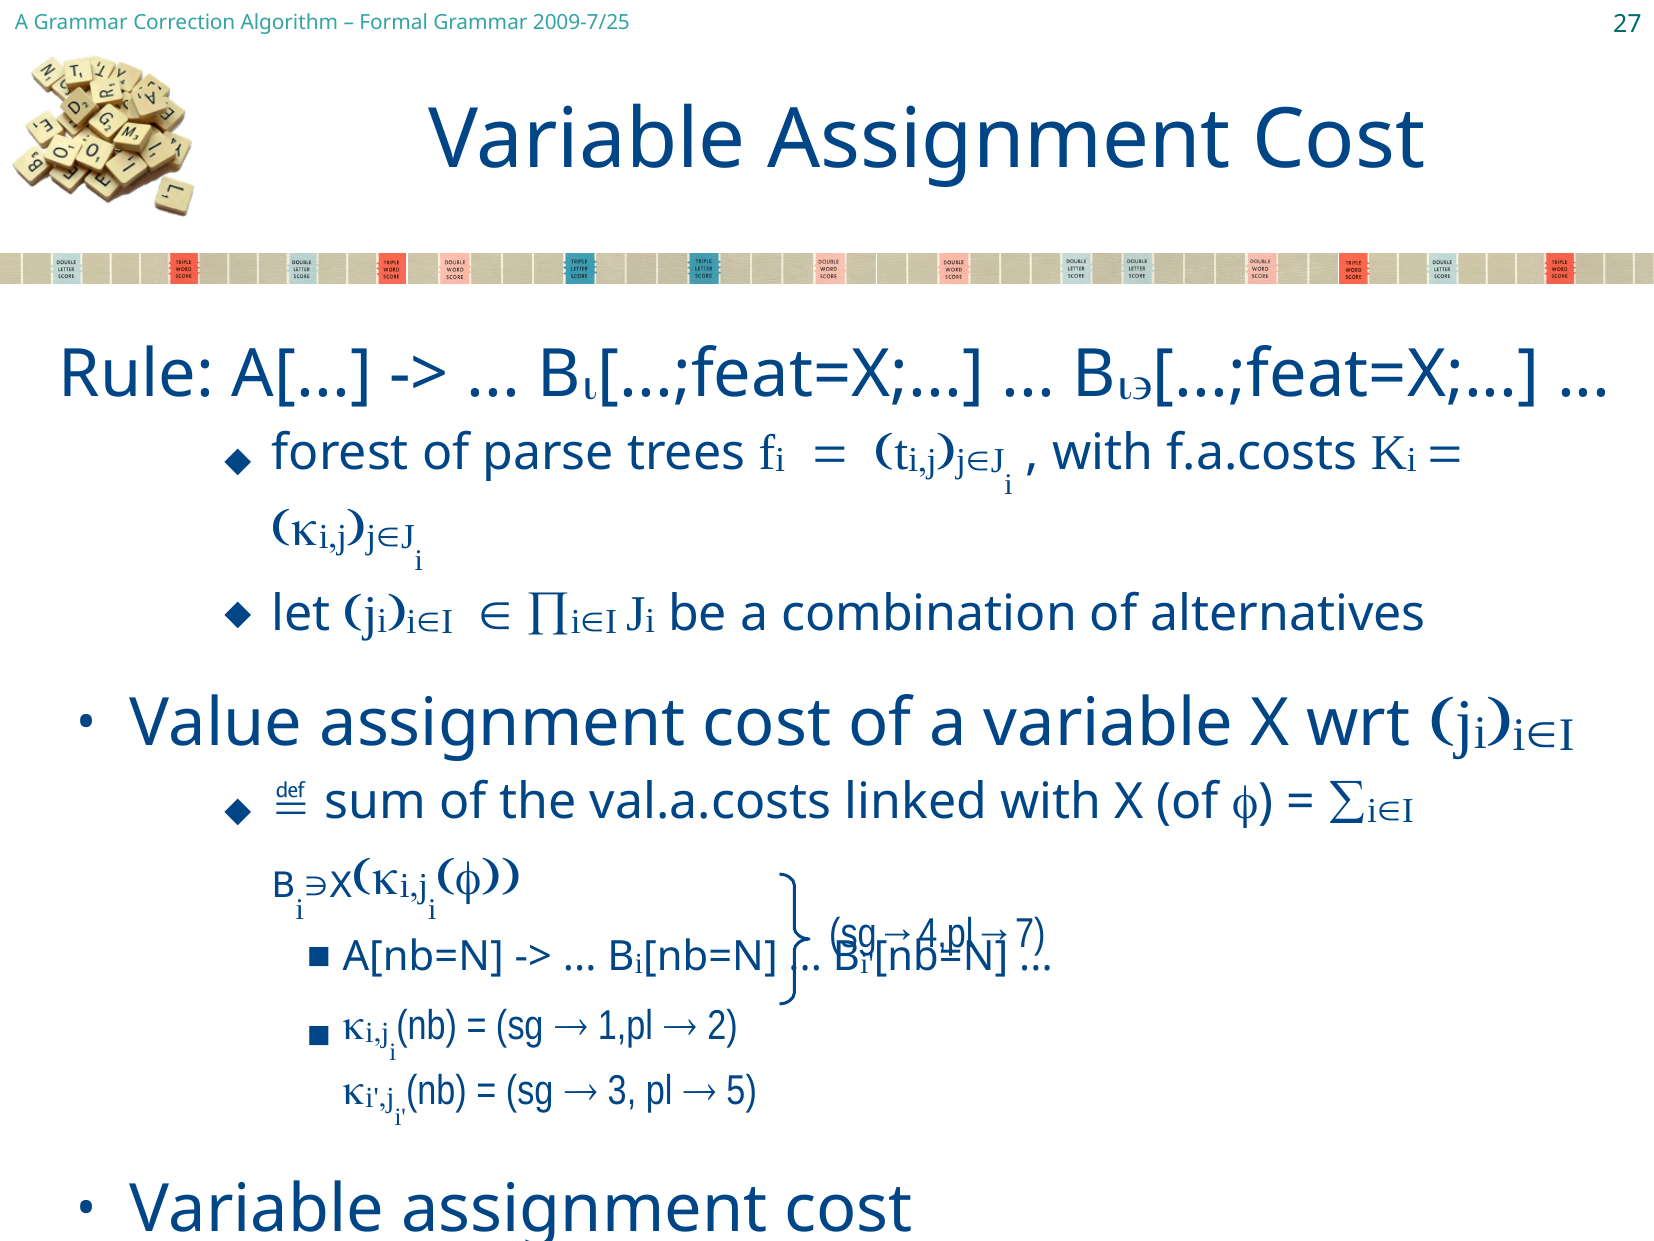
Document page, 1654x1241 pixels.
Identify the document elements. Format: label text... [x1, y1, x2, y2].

picture [408, 253, 876, 284]
title Variable Assignment Cost [218, 39, 1636, 232]
list Rule: A[...] -> ... Bi[...;feat=X;...] ... Bi'[...;feat=X;...] ... forest of parse trees fi = (ti,j)j∈Ji , with f.a.costs Ki = (κi,j)j∈Ji let (ji)i∈I ∈ ∏i∈I Ji be a combination of alternatives Value assignment cost of a variable X wrt (ji)i∈I ≝ sum of the val.a.costs linked with X (of ϕ) = ∑i∈I Bi∋X(κi,ji(ϕ)) A[nb=N] -> ... Bi[nb=N] ... Bi'[nb=N] ... κi,ji(nb) = (sg  1,pl  2) κi',ji'(nb) = (sg  3, pl  5) Variable assignment cost γ = (N  (sg  4, pl  7), G  (masc  4, fem  6)) [59, 324, 1625, 1210]
text_box (sg→4,pl→7) [814, 901, 1061, 965]
picture [1339, 253, 1654, 284]
picture [877, 253, 1338, 284]
picture [0, 253, 406, 284]
picture [11, 53, 195, 219]
